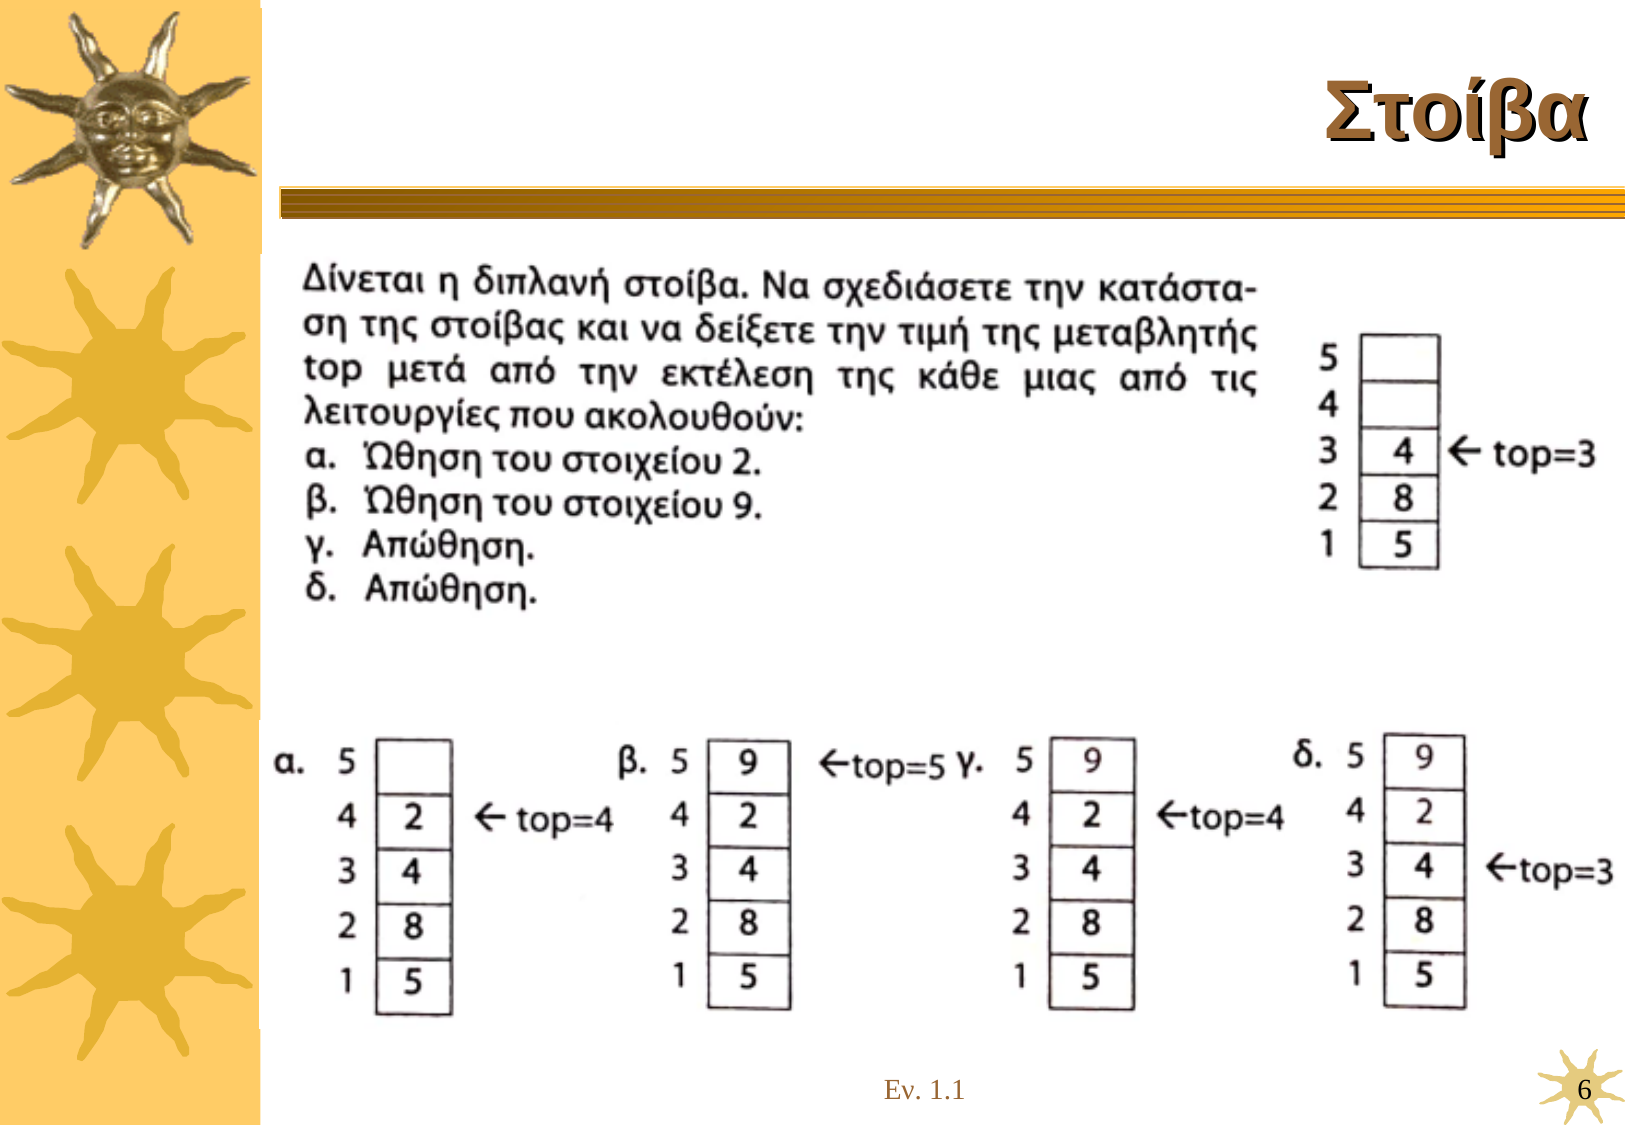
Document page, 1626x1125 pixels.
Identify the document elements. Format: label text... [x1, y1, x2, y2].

text_box Στοίβα [0, 0, 1625, 163]
picture [1, 163, 262, 254]
picture [259, 716, 1626, 1029]
picture [277, 253, 1608, 628]
